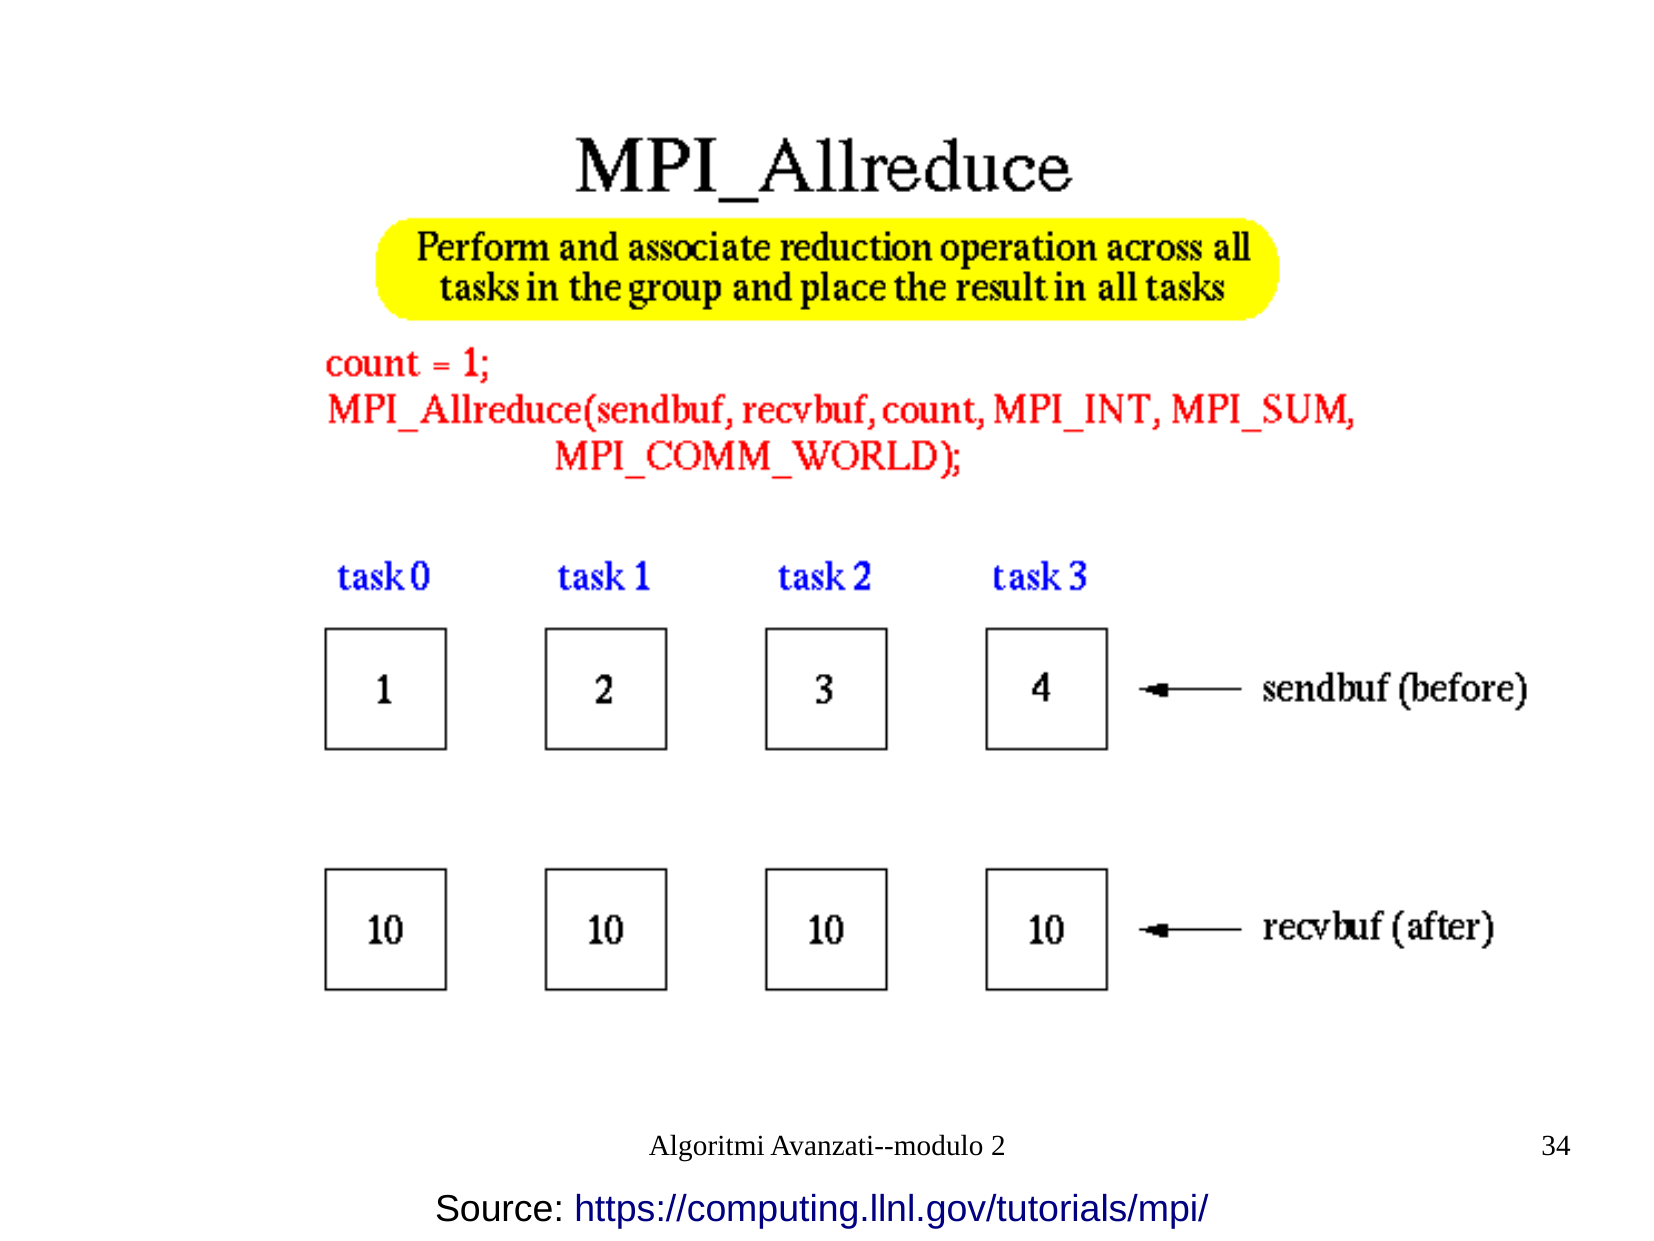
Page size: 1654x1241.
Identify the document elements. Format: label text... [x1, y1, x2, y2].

text_box Source: https://computing.llnl.gov/tutorials/mpi/ [417, 1177, 1238, 1241]
picture [225, 74, 1576, 1047]
